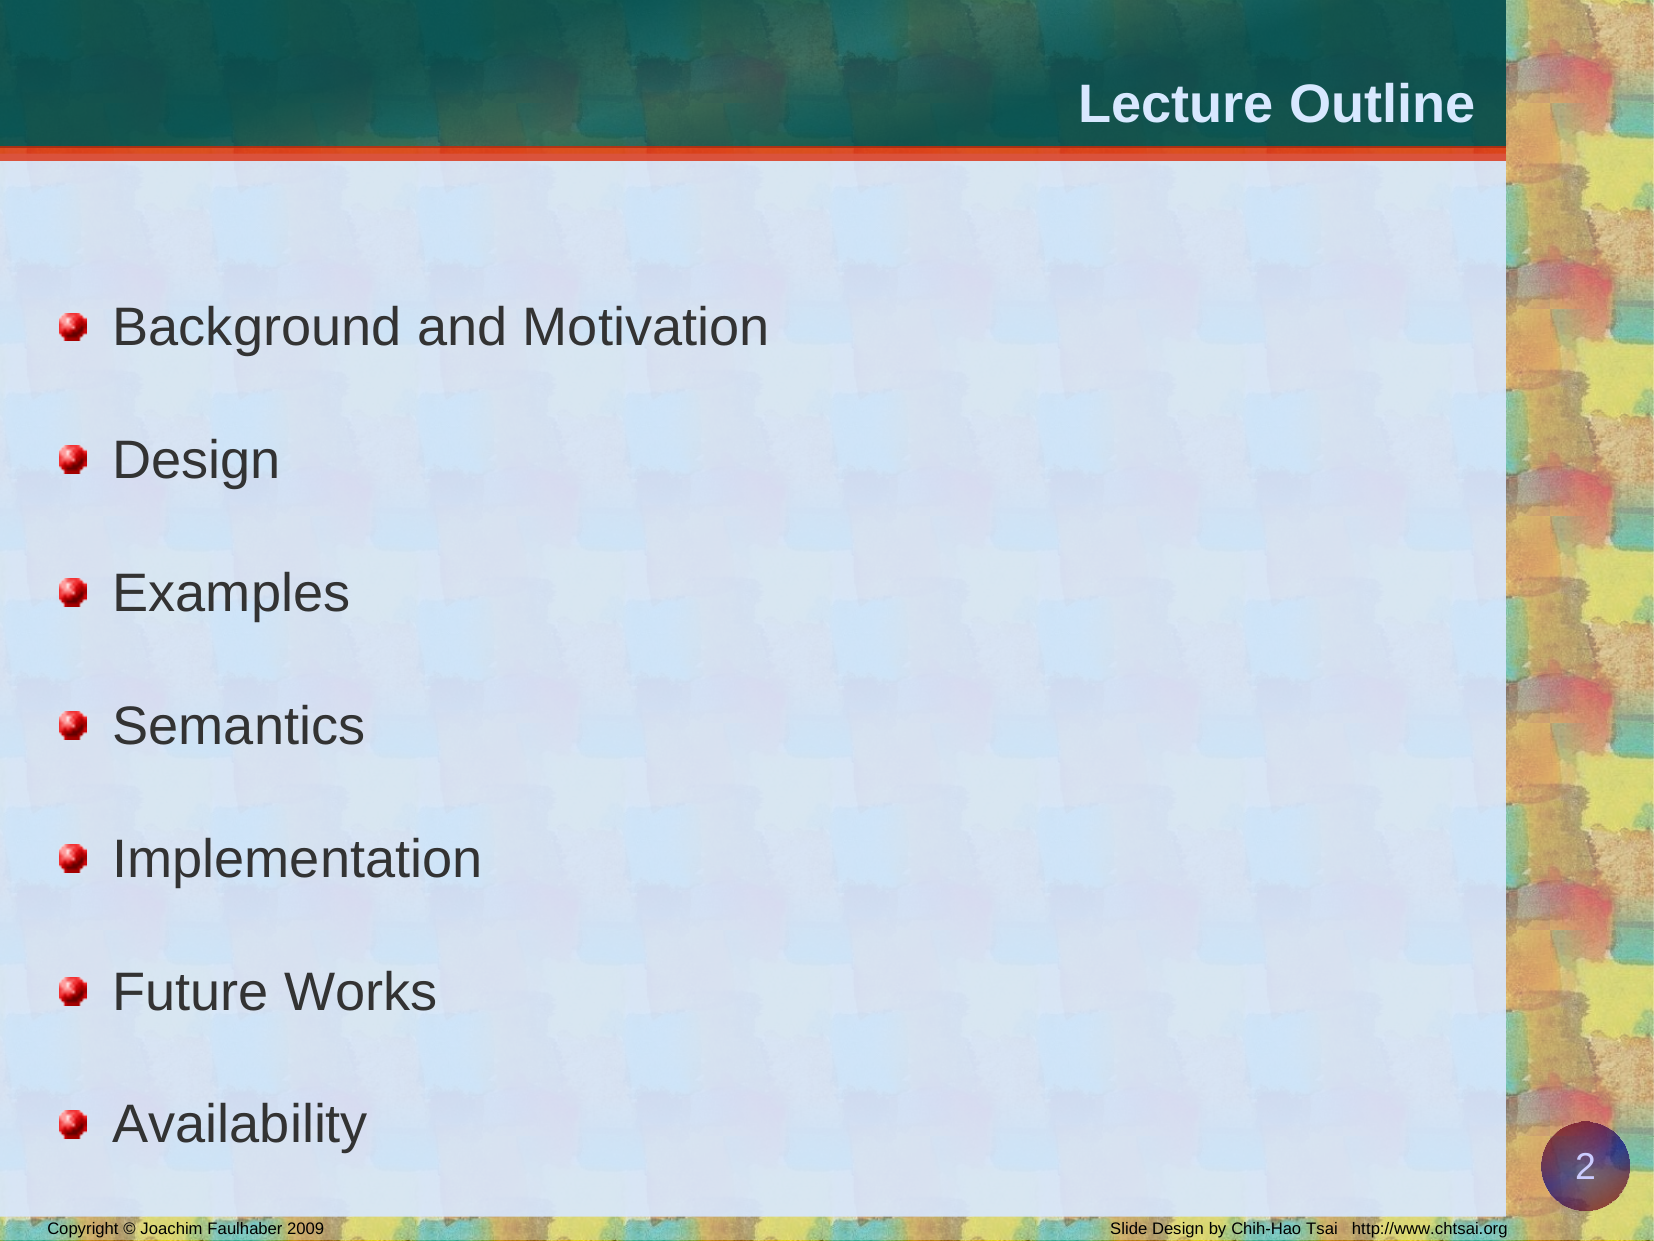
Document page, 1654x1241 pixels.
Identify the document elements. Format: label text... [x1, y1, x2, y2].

list Background and Motivation Design Examples Semantics Implementation Future Works Availability [59, 236, 1418, 1182]
title Lecture Outline [29, 59, 1477, 148]
